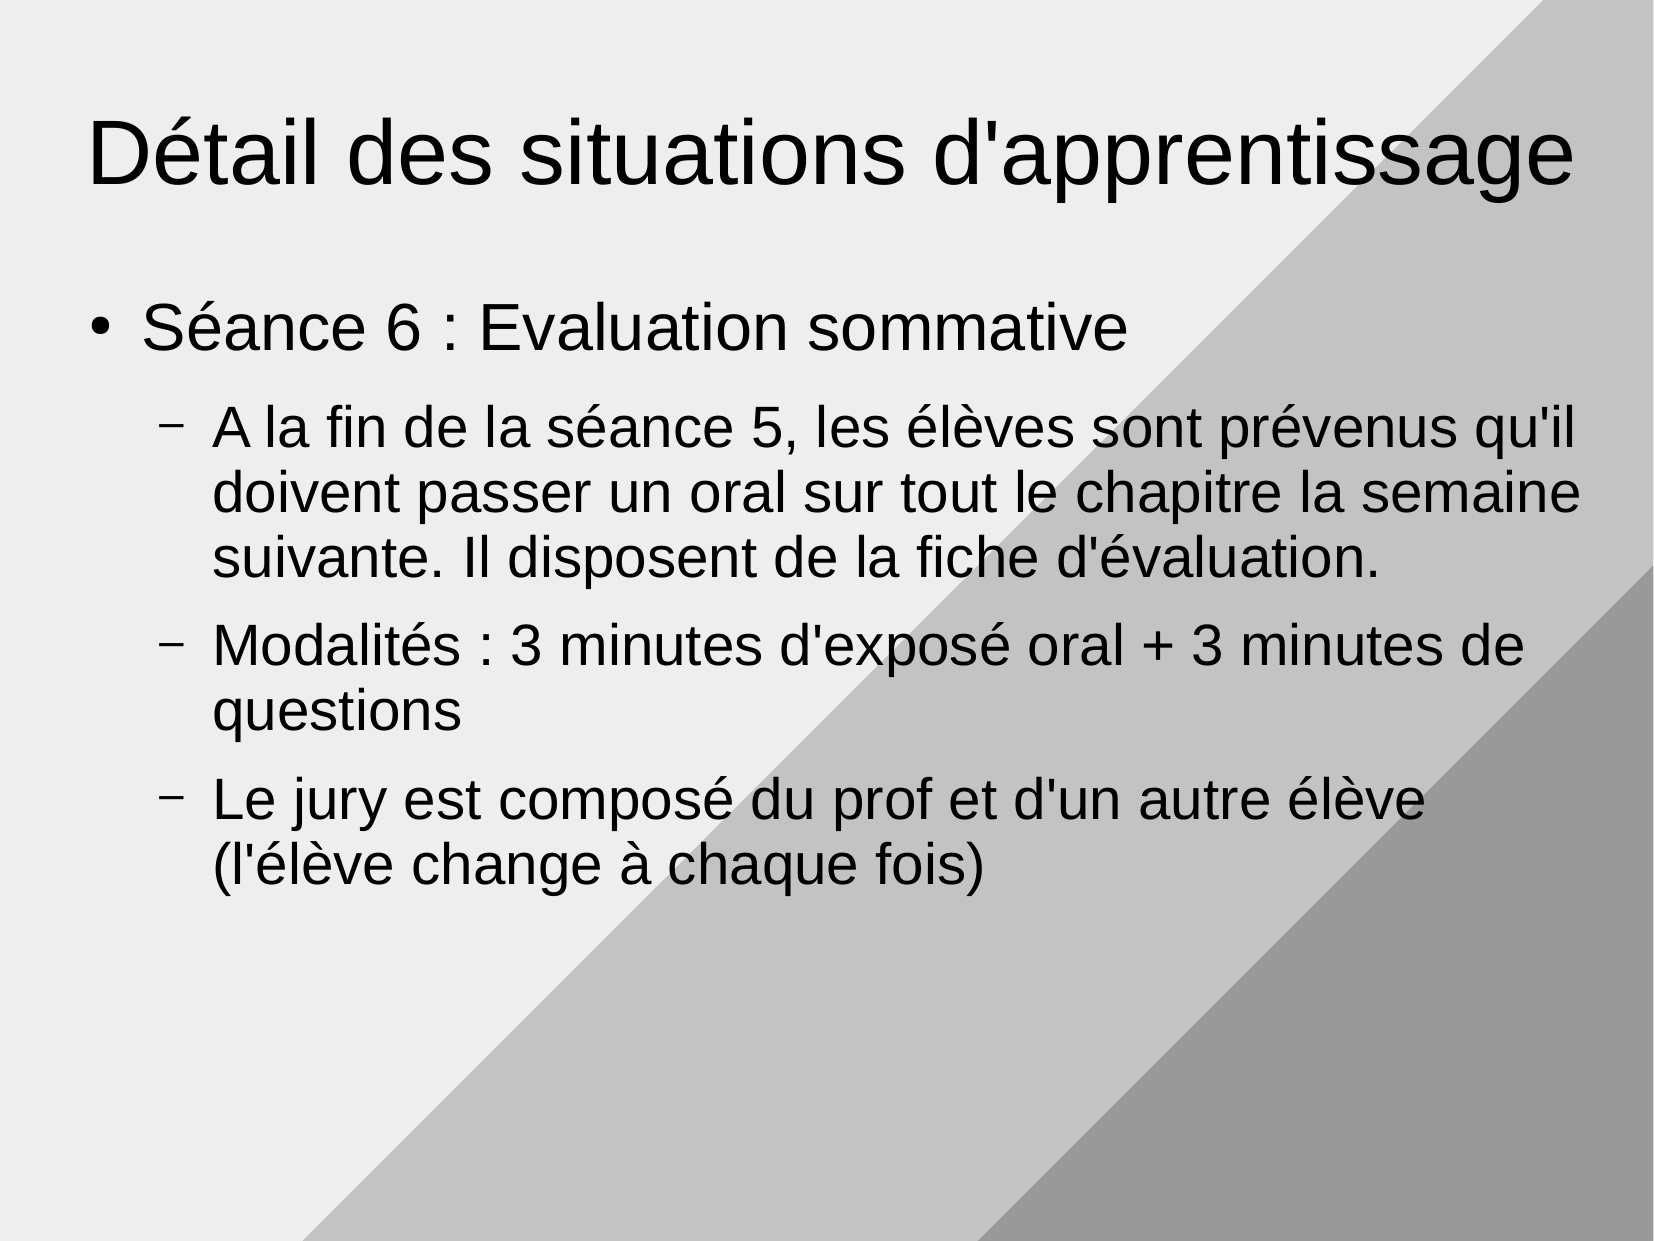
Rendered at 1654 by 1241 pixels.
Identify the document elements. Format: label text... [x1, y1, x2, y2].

title Détail des situations d'apprentissage [82, 49, 1583, 257]
list Séance 6 : Evaluation sommative A la fin de la séance 5, les élèves sont prévenus qu'il doivent passer un oral sur tout le chapitre la semaine suivante. Il disposent de la fiche d'évaluation. Modalités : 3 minutes d'exposé oral + 3 minutes de questions Le jury est composé du prof et d'un autre élève (l'élève change à chaque fois) [70, 290, 1595, 1087]
